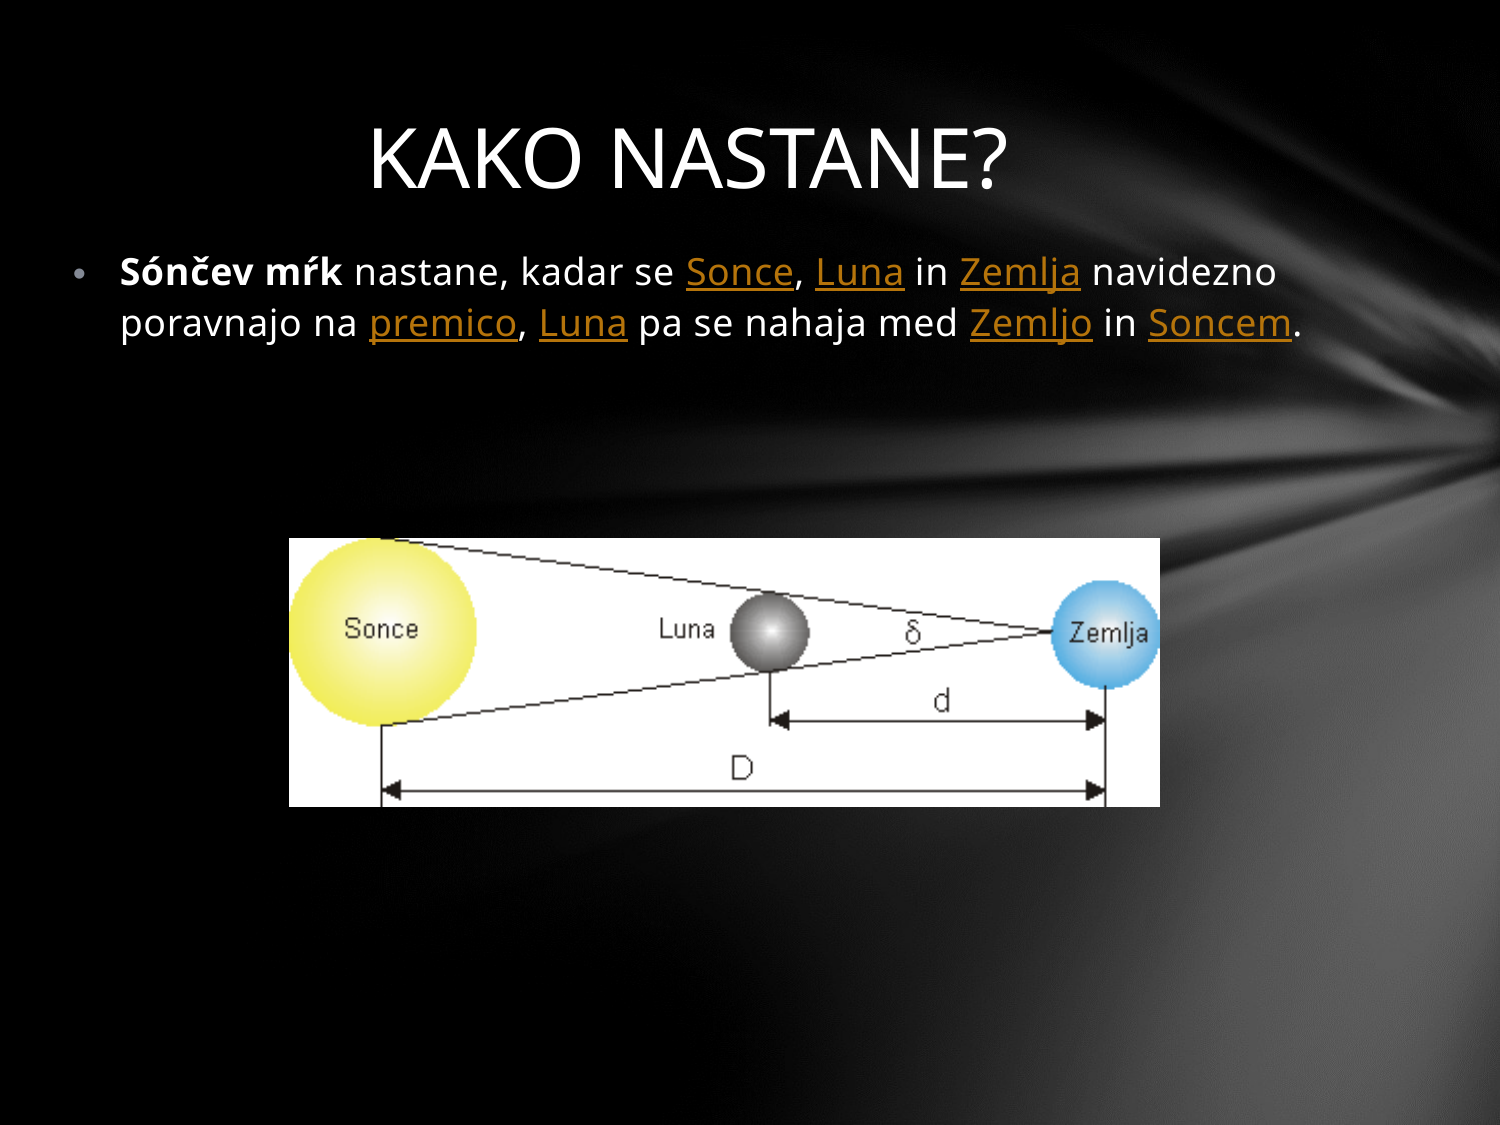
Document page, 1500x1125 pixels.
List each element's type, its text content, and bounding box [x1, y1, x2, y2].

title KAKO NASTANE? [57, 37, 1318, 213]
picture [0, 0, 1500, 1125]
list Sónčev mŕk nastane, kadar se Sonce, Luna in Zemlja navidezno poravnajo na premico, Luna pa se nahaja med Zemljo in Soncem. [57, 240, 1318, 1016]
